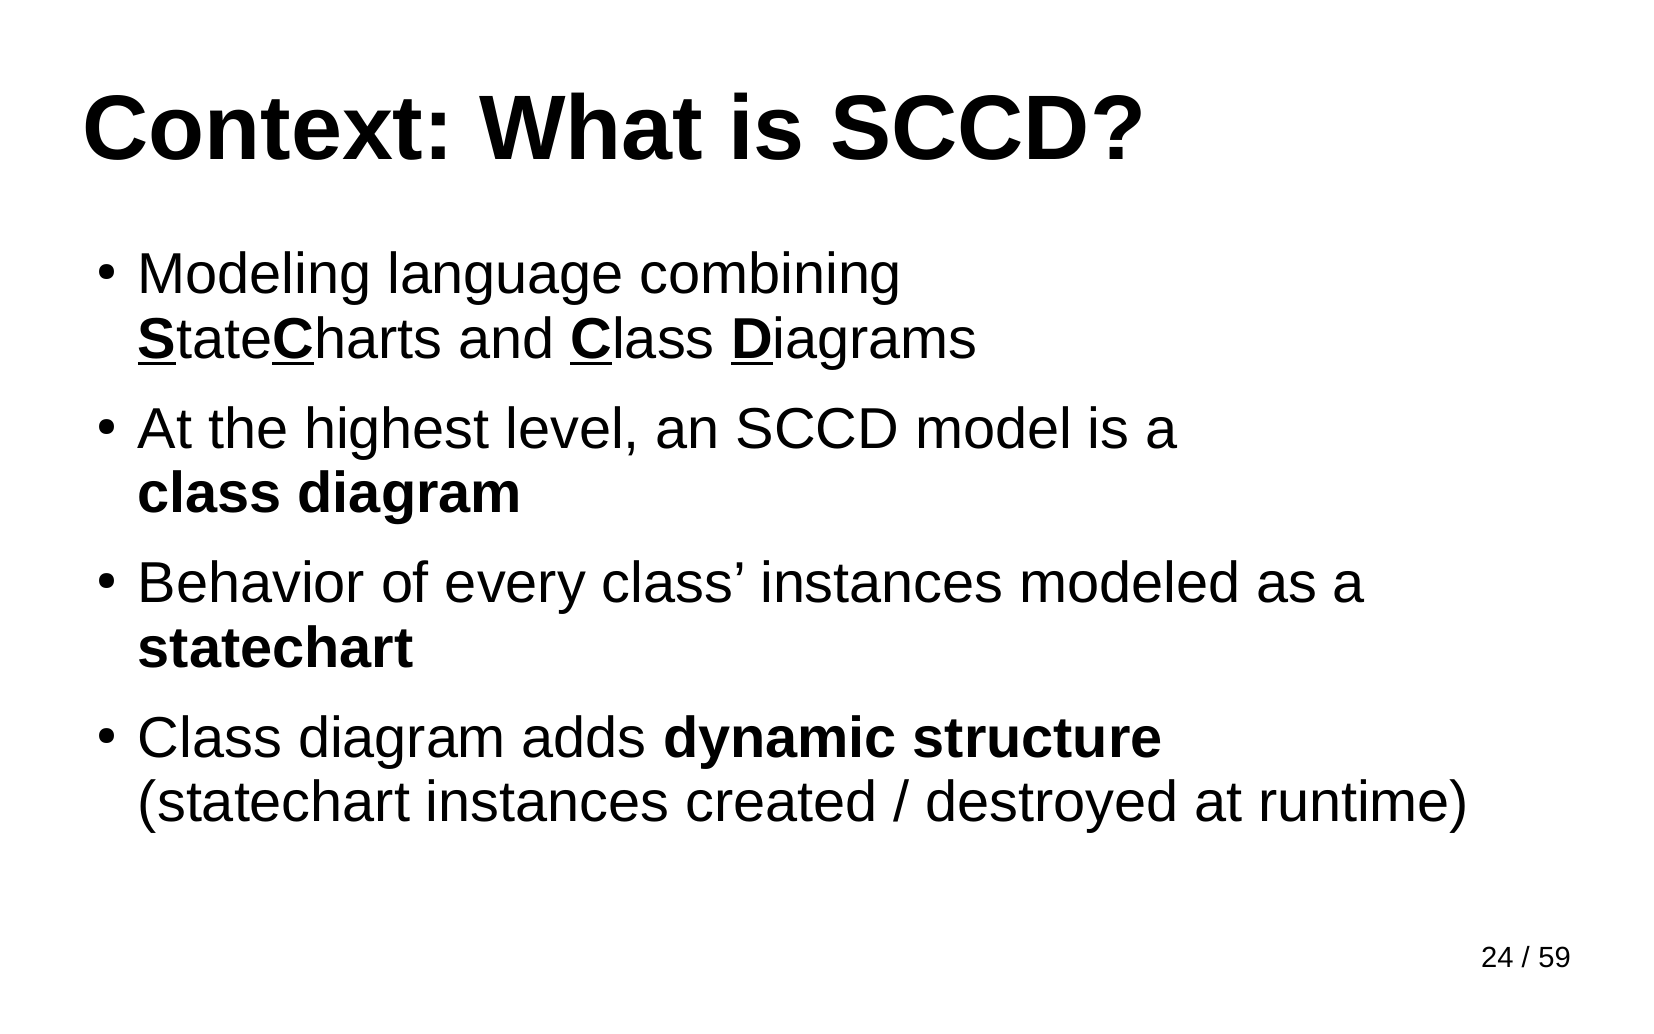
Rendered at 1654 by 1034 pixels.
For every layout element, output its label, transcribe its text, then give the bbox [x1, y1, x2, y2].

list Modeling language combining StateCharts and Class Diagrams At the highest level, an SCCD model is a class diagram Behavior of every class’ instances modeled as a statechart Class diagram adds dynamic structure (statechart instances created / destroyed at runtime) [82, 241, 1571, 842]
title Context: What is SCCD? [82, 41, 1571, 214]
